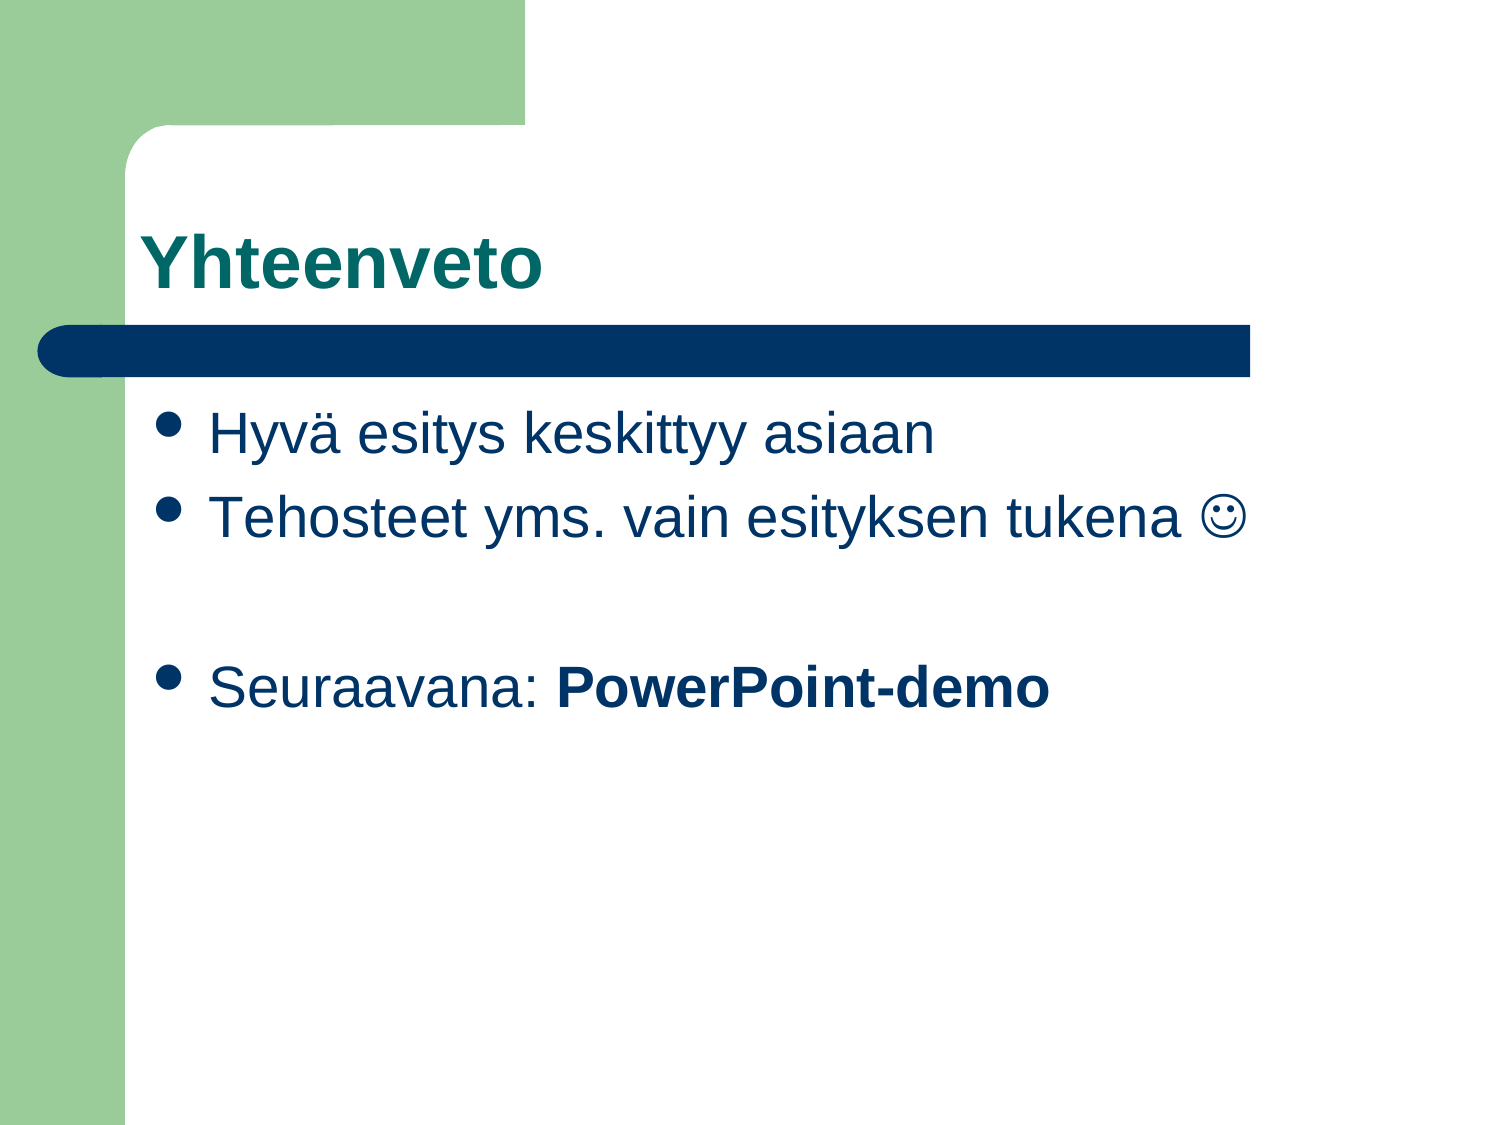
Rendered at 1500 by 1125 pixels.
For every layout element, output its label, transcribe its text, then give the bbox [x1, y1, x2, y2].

title Yhteenveto [124, 124, 1425, 313]
list Hyvä esitys keskittyy asiaan Tehosteet yms. vain esityksen tukena  Seuraavana: PowerPoint-demo [137, 387, 1400, 999]
